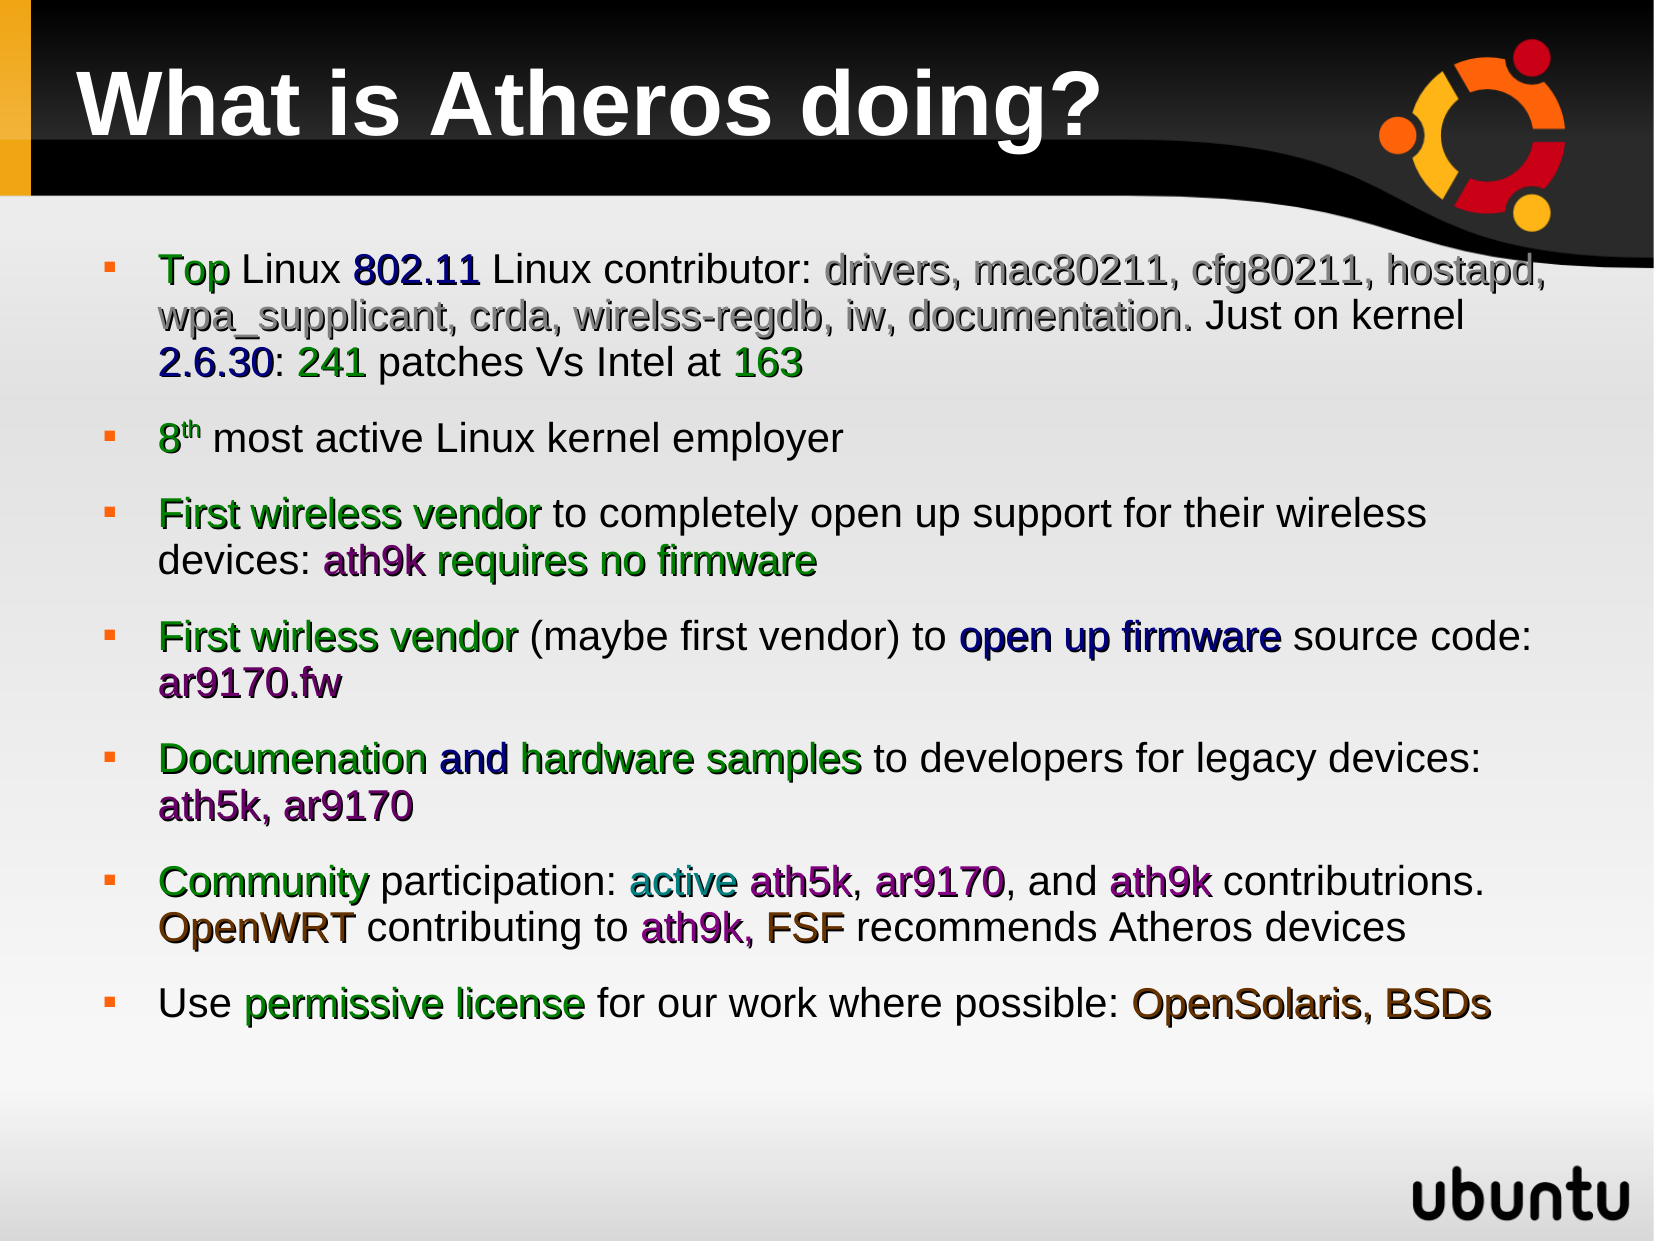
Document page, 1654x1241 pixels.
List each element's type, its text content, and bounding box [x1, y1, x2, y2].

title What is Atheros doing? [76, 7, 1565, 200]
picture [0, 0, 1654, 1241]
list Top Linux 802.11 Linux contributor: drivers, mac80211, cfg80211, hostapd, wpa_supplicant, crda, wirelss-regdb, iw, documentation. Just on kernel 2.6.30: 241 patches Vs Intel at 163 8th most active Linux kernel employer First wireless vendor to completely open up support for their wireless devices: ath9k requires no firmware First wirless vendor (maybe first vendor) to open up firmware source code: ar9170.fw Documenation and hardware samples to developers for legacy devices: ath5k, ar9170 Community participation: active ath5k, ar9170, and ath9k contributrions. OpenWRT contributing to ath9k, FSF recommends Atheros devices Use permissive license for our work where possible: OpenSolaris, BSDs [86, 245, 1576, 1100]
